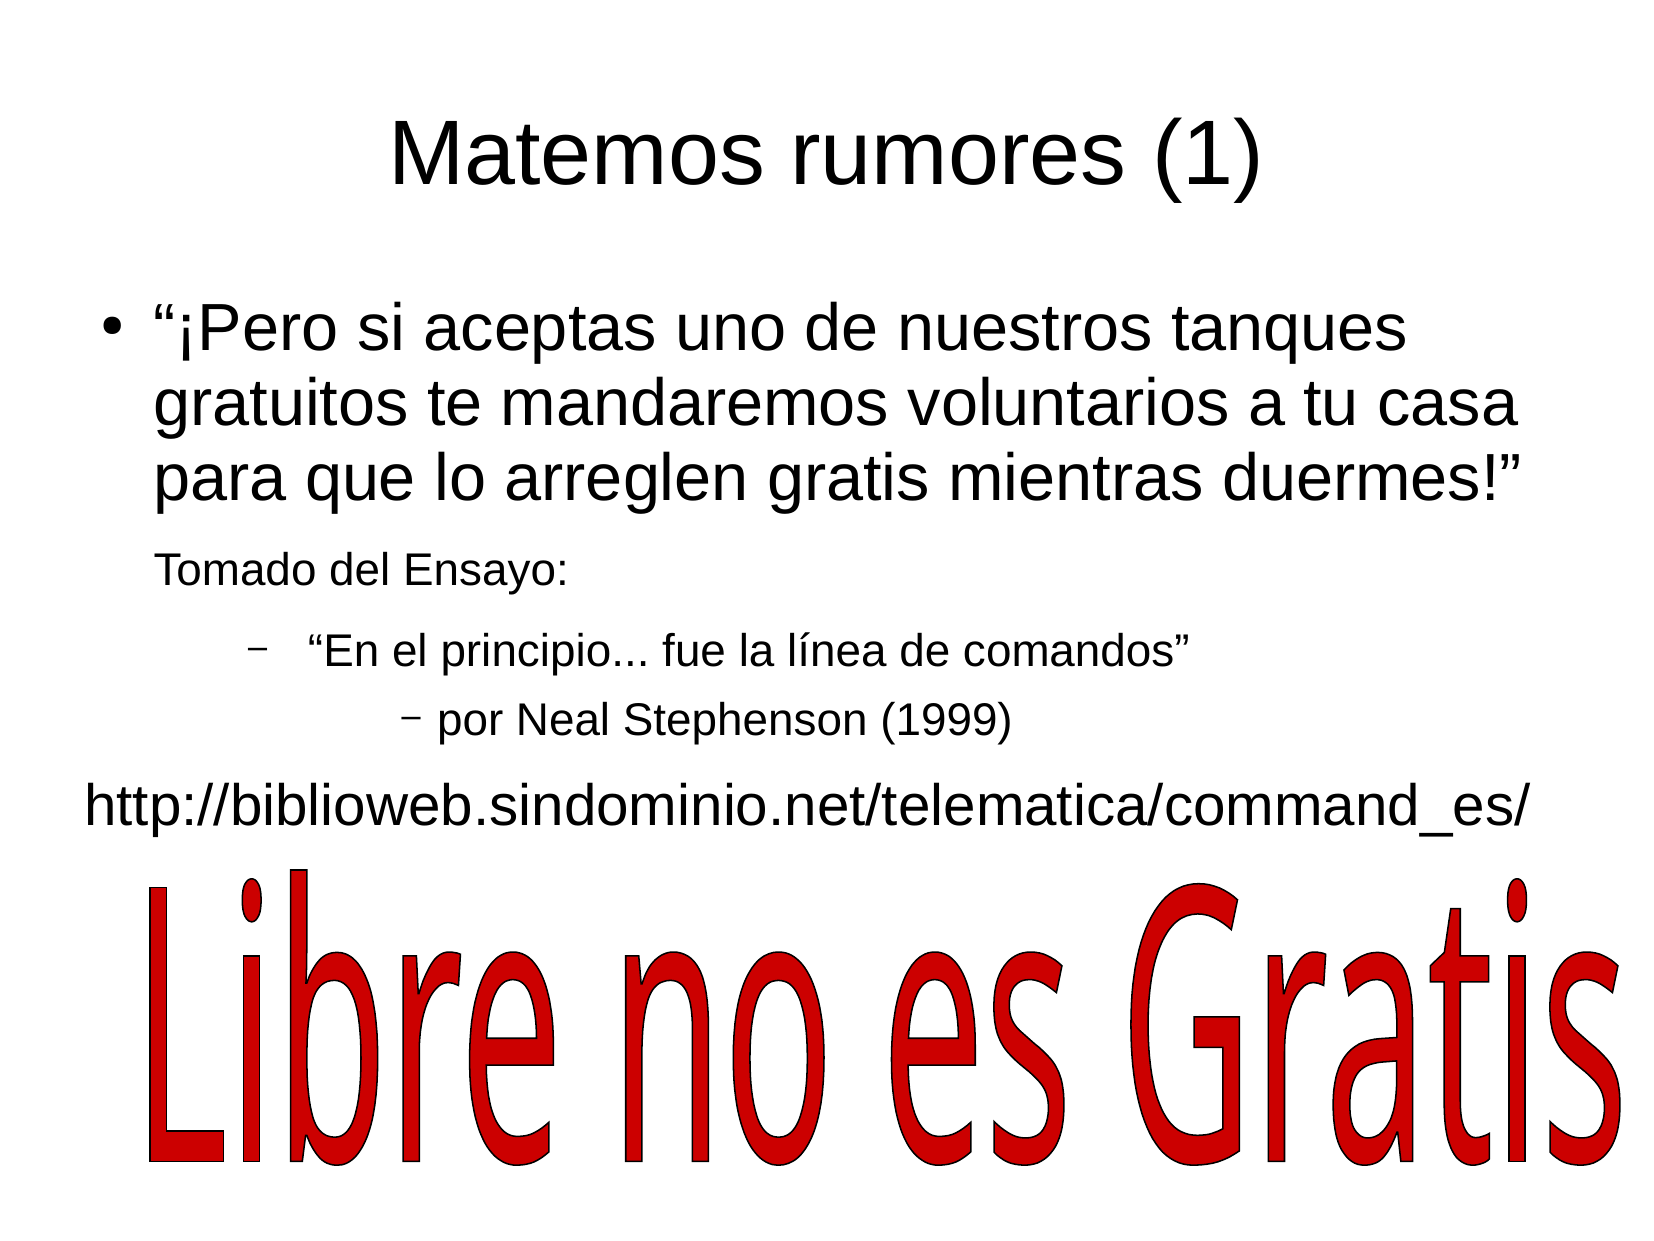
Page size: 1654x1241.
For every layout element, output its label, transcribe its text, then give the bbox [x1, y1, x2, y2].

title Matemos rumores (1) [82, 49, 1571, 257]
text_box Libre no es Gratis [243, 955, 260, 1162]
list “¡Pero si aceptas uno de nuestros tanques gratuitos te mandaremos voluntarios a tu casa para que lo arreglen gratis mientras duermes!” Tomado del Ensayo: “En el principio... fue la línea de comandos” por Neal Stephenson (1999) [82, 290, 1571, 765]
text_box Libre no es Gratis [1333, 952, 1413, 1166]
text_box Libre no es Gratis [1549, 952, 1620, 1166]
text_box Libre no es Gratis [1507, 878, 1527, 922]
text_box Libre no es Gratis [290, 870, 378, 1166]
text_box Libre no es Gratis [625, 952, 709, 1162]
text_box Libre no es Gratis [242, 878, 262, 922]
text_box Libre no es Gratis [150, 887, 224, 1162]
text_box Libre no es Gratis [1508, 955, 1526, 1162]
text_box Libre no es Gratis [891, 952, 976, 1166]
text_box Libre no es Gratis [1268, 952, 1326, 1162]
text_box Libre no es Gratis [403, 952, 461, 1162]
text_box Libre no es Gratis [469, 952, 554, 1166]
text_box Libre no es Gratis [1430, 908, 1490, 1166]
text_box http://biblioweb.sindominio.net/telematica/command_es/ [0, 765, 1636, 845]
text_box Libre no es Gratis [993, 952, 1064, 1166]
text_box Libre no es Gratis [1130, 883, 1240, 1166]
text_box Libre no es Gratis [733, 952, 824, 1166]
